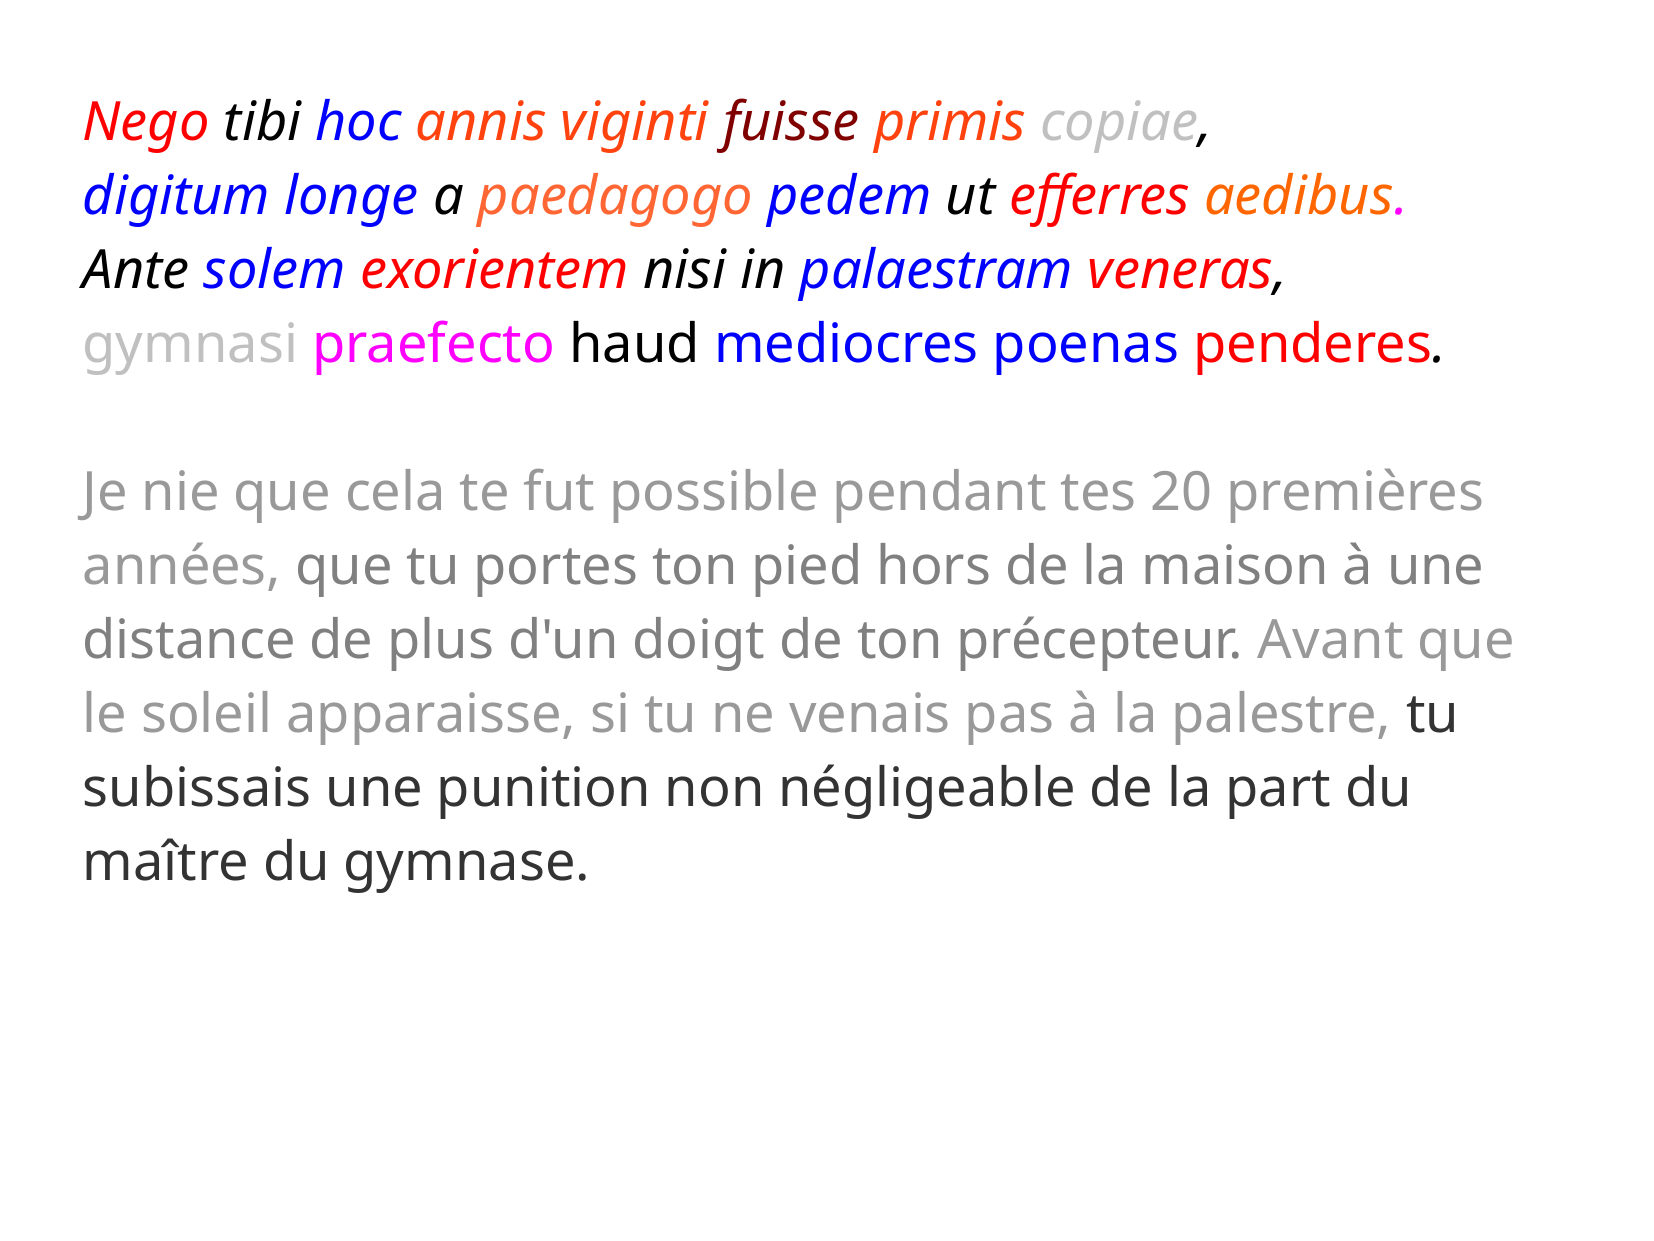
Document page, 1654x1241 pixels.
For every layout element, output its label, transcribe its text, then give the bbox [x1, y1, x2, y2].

list Nego tibi hoc annis viginti fuisse primis copiae, digitum longe a paedagogo pedem ut efferres aedibus. Ante solem exorientem nisi in palaestram veneras, gymnasi praefecto haud mediocres poenas penderes. Je nie que cela te fut possible pendant tes 20 premières années, que tu portes ton pied hors de la maison à une distance de plus d'un doigt de ton précepteur. Avant que le soleil apparaisse, si tu ne venais pas à la palestre, tu subissais une punition non négligeable de la part du maître du gymnase. [82, 82, 1571, 1109]
